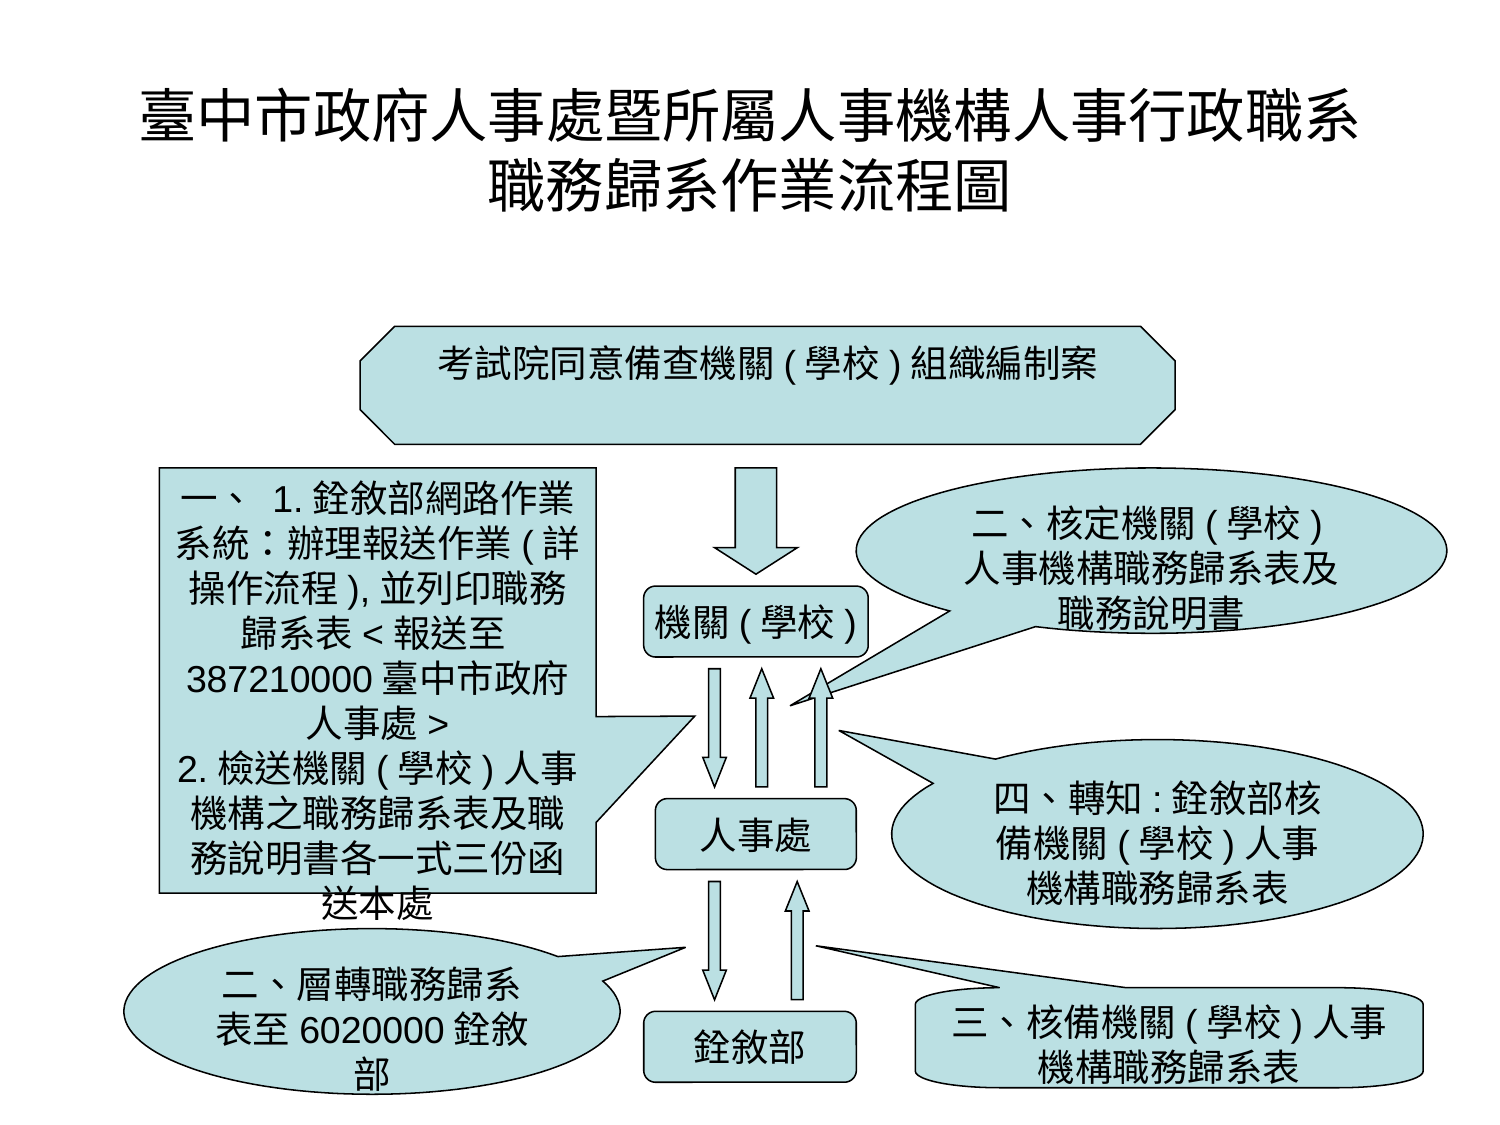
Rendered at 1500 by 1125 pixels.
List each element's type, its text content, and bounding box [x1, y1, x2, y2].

text_box 二、層轉職務歸系表至6020000銓敘部 [123, 928, 686, 1095]
text_box [785, 881, 810, 1000]
title 臺中市政府人事處暨所屬人事機構人事行政職系職務歸系作業流程圖 [112, 66, 1388, 232]
text_box [749, 668, 774, 787]
text_box 三、核備機關(學校)人事機構職務歸系表 [815, 945, 1424, 1088]
text_box 機關(學校) [643, 586, 869, 657]
text_box [809, 668, 833, 787]
text_box 人事處 [655, 798, 857, 870]
text_box 四、轉知:銓敘部核備機關(學校)人事機構職務歸系表 [838, 730, 1424, 929]
text_box 二、核定機關(學校)人事機構職務歸系表及職務說明書 [828, 467, 1447, 693]
text_box [714, 467, 798, 575]
text_box [702, 668, 727, 788]
text_box 一、 1.銓敘部網路作業系統：辦理報送作業(詳操作流程),並列印職務歸系表<報送至387210000臺中市政府人事處> 2.檢送機關(學校)人事機構之職務歸系表及職務說明書各一式三份函送本處 [159, 467, 695, 894]
text_box 銓敘部 [643, 1011, 857, 1083]
text_box [702, 881, 727, 1000]
text_box 考試院同意備查機關(學校)組織編制案 [360, 326, 1176, 445]
